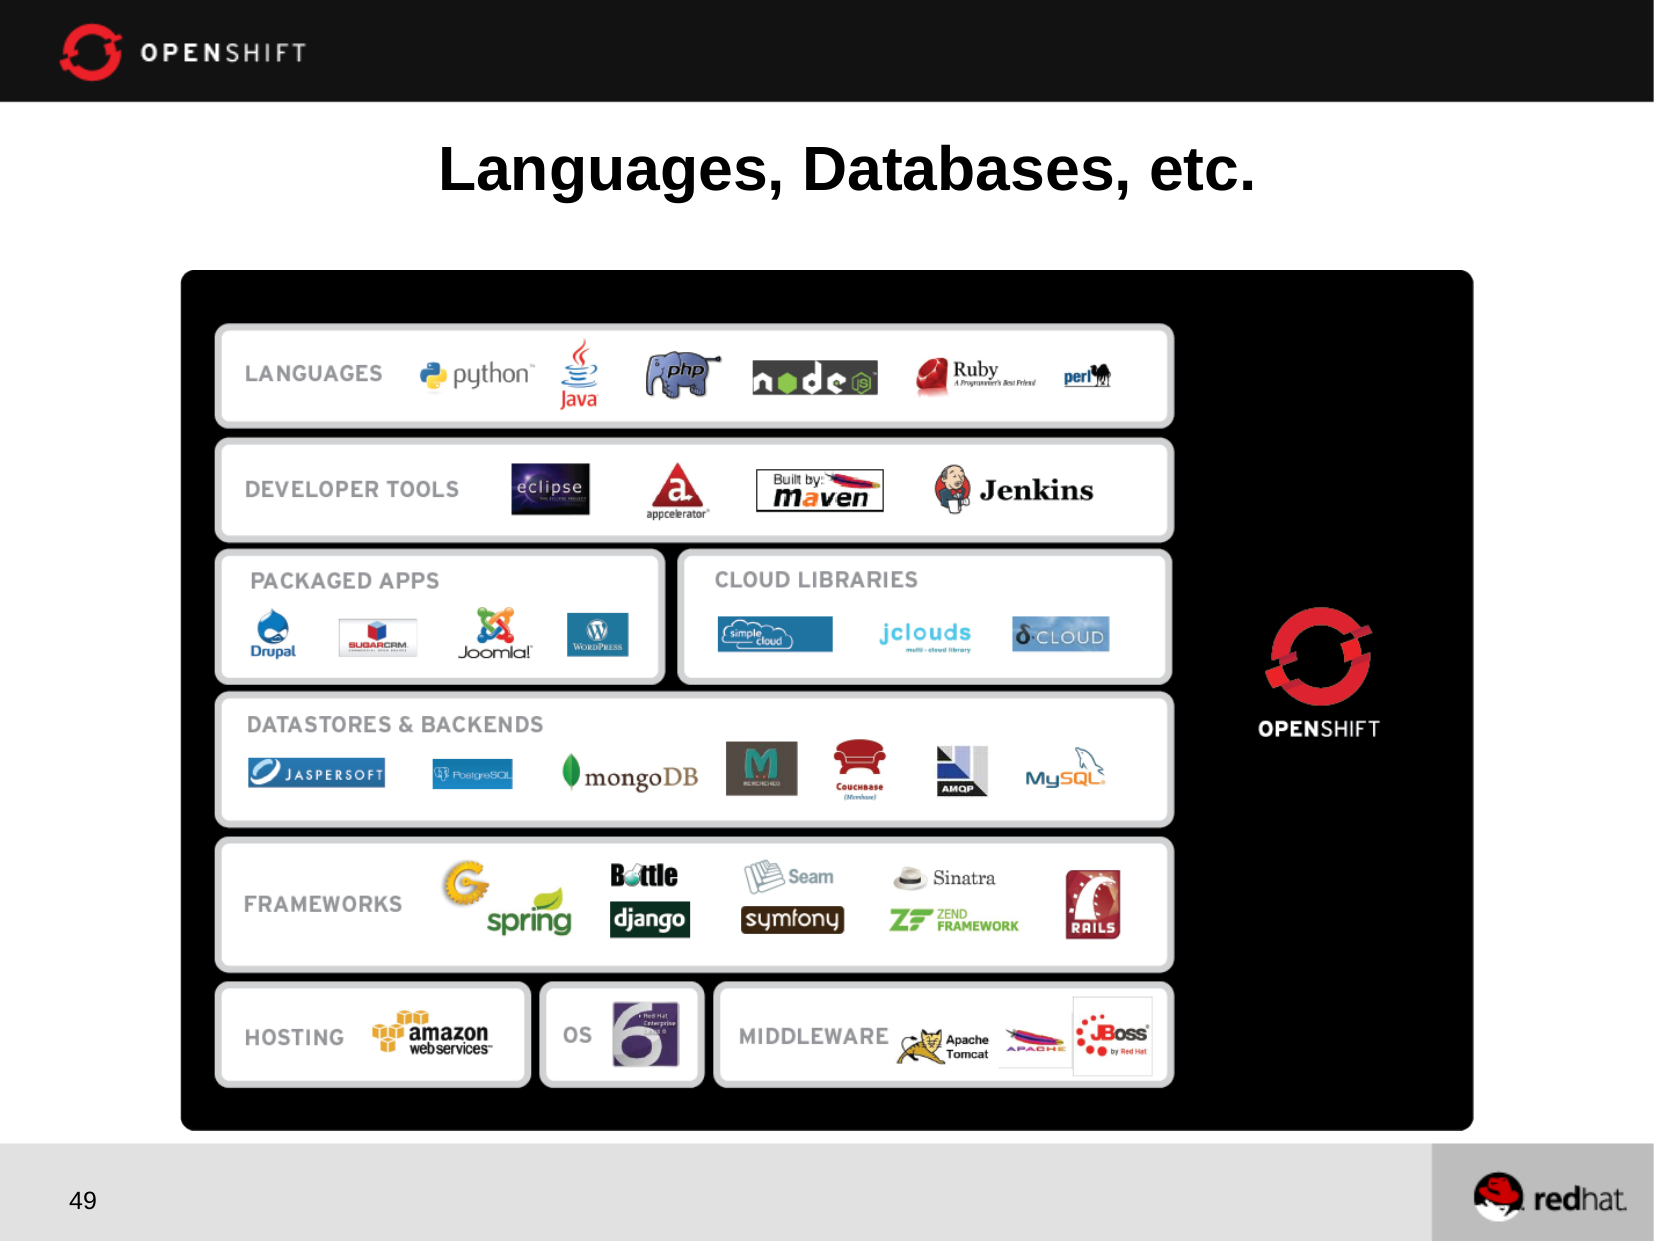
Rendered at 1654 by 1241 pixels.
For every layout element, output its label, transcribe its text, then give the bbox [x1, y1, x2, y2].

picture [0, 0, 1654, 1241]
title Languages, Databases, etc. [104, 76, 1592, 264]
